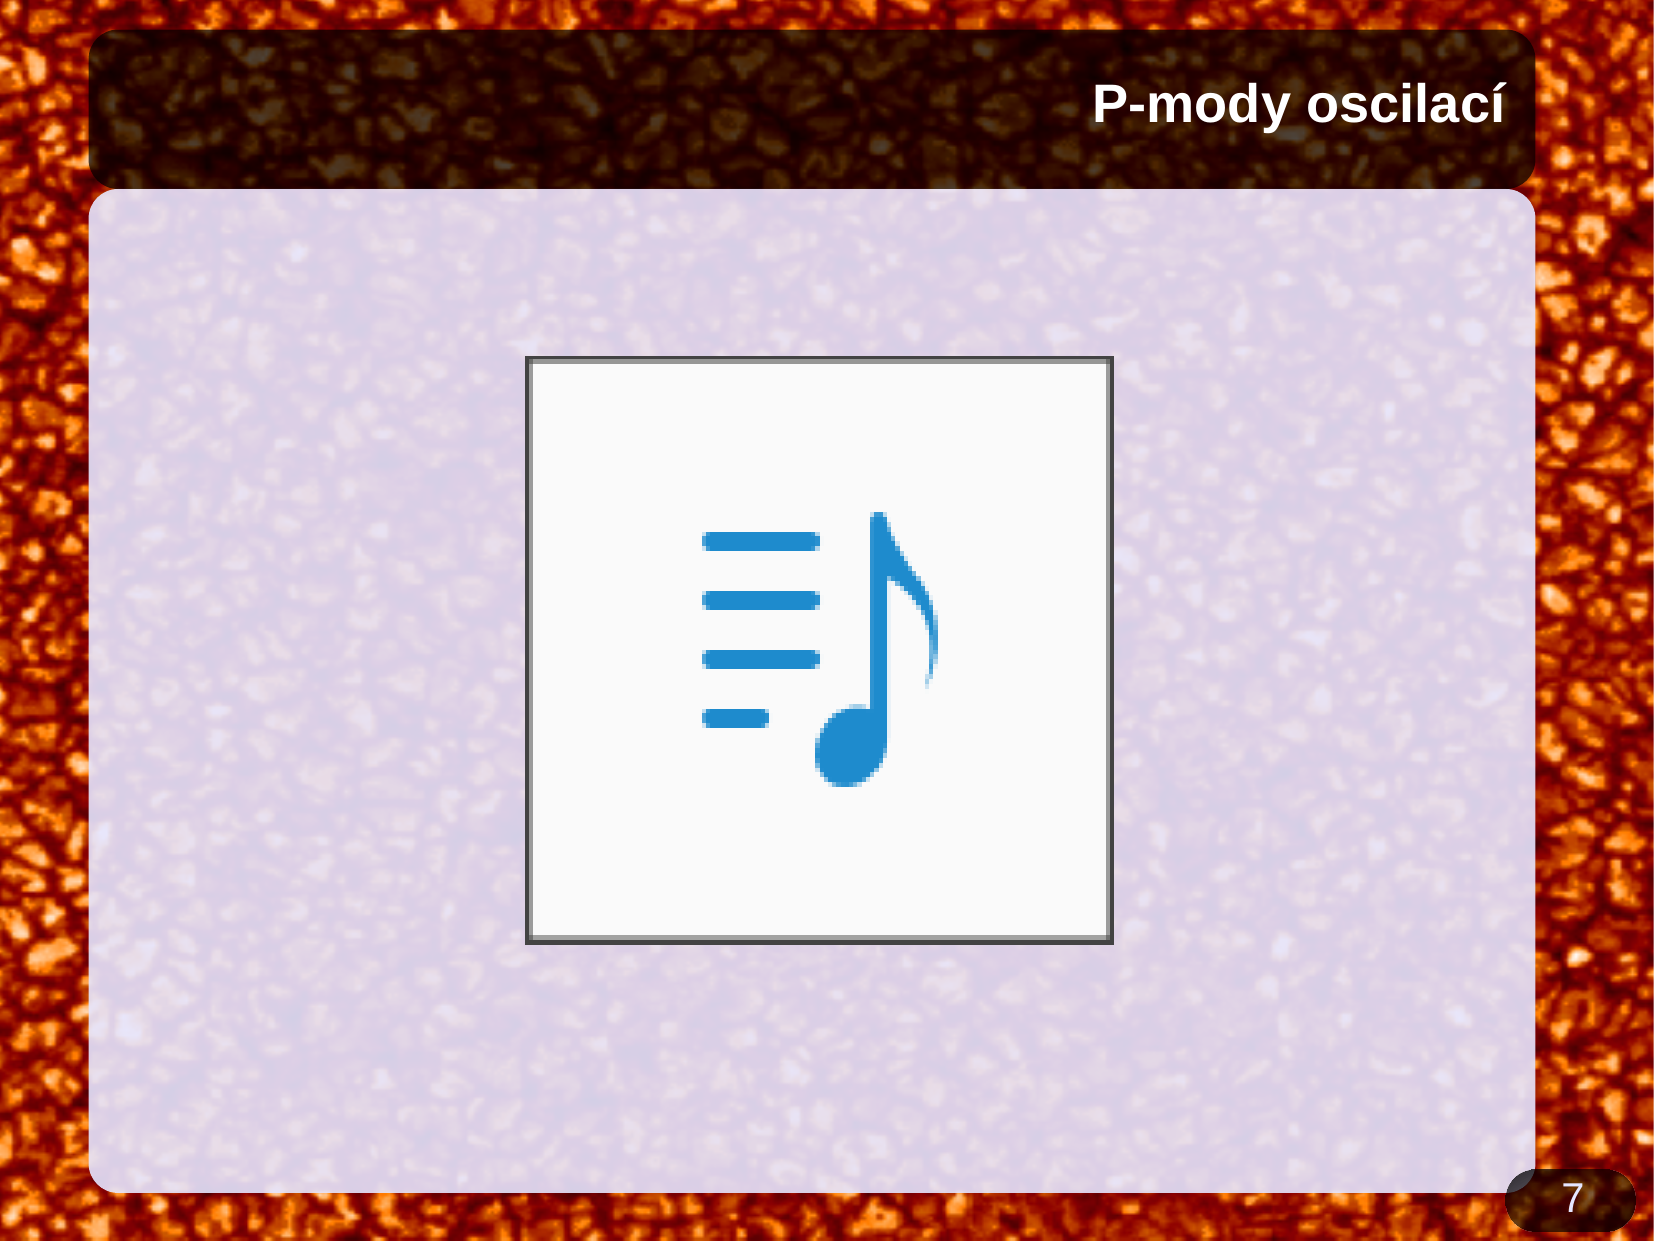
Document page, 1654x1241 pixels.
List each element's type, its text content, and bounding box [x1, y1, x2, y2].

title P-mody oscilací [118, 59, 1506, 148]
text_box [524, 355, 1116, 946]
picture [0, 0, 1654, 1241]
